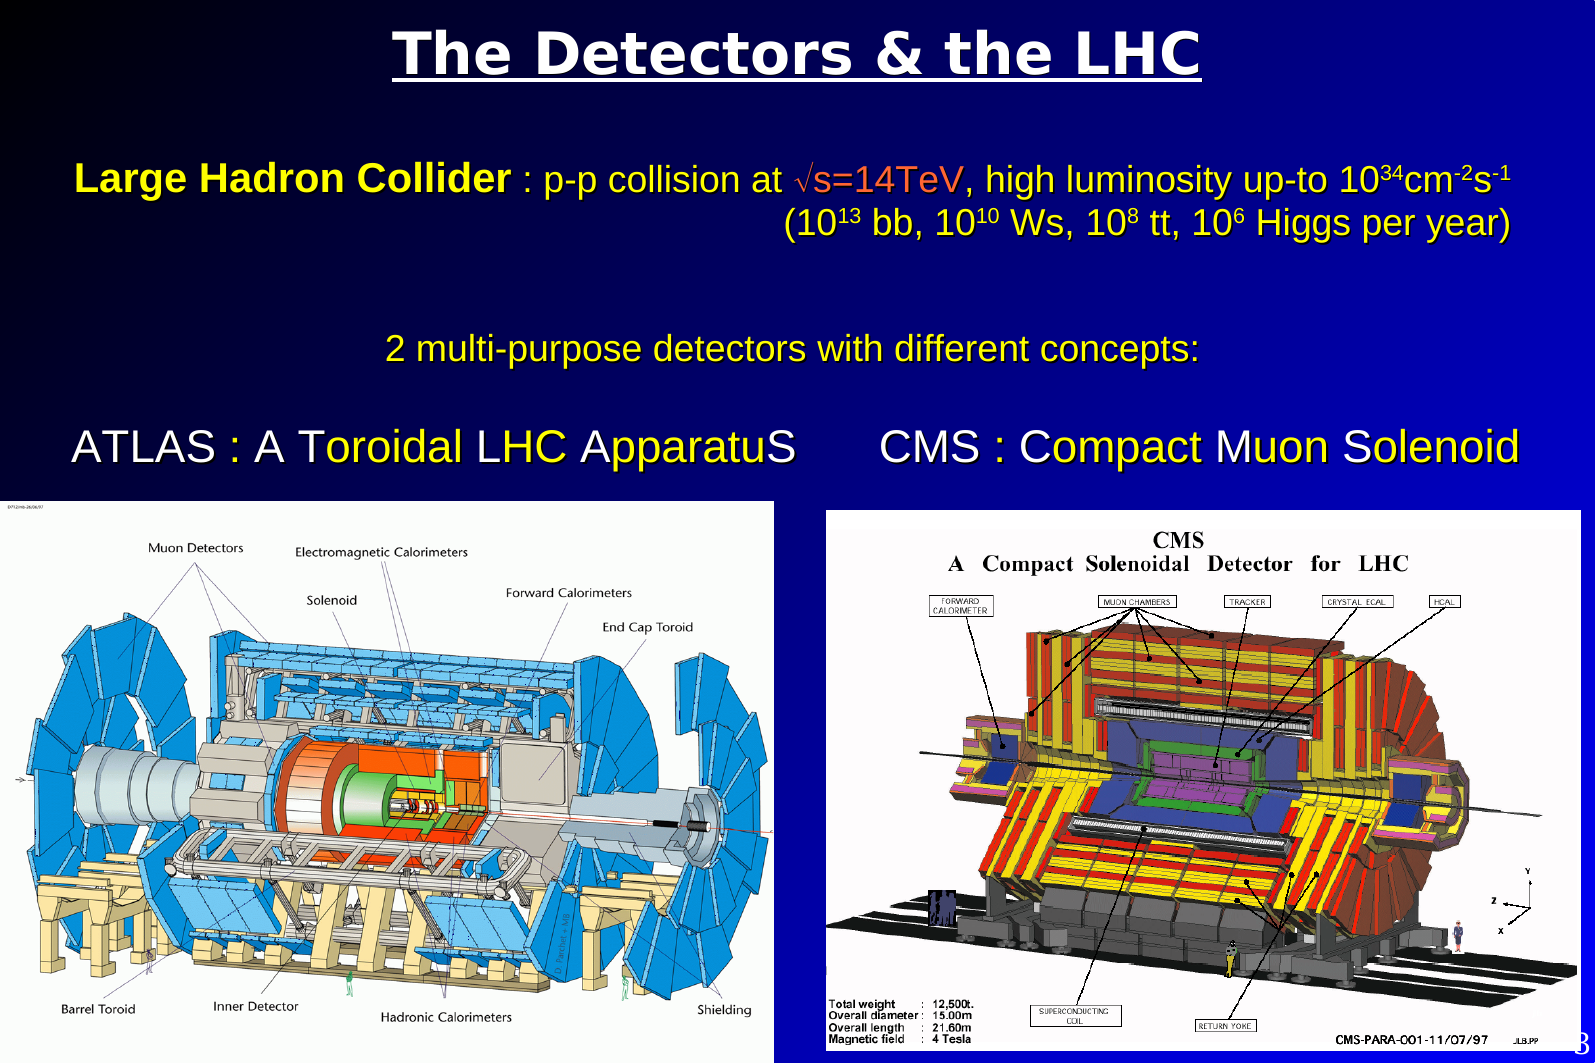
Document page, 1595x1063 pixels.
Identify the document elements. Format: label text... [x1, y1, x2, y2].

text_box ATLAS : A Toroidal LHC ApparatuS [56, 413, 827, 486]
picture [0, 501, 774, 1063]
title The Detectors & the LHC [79, 0, 1515, 136]
picture [826, 510, 1581, 1051]
text_box Large Hadron Collider : p-p collision at √s=14TeV, high luminosity up-to 1034cm-2s-1 (1013 bb, 1010 Ws, 108 tt, 106 Higgs per year) 2 multi-purpose detectors with different concepts: [59, 147, 1527, 449]
text_box CMS : Compact Muon Solenoid [864, 413, 1536, 486]
